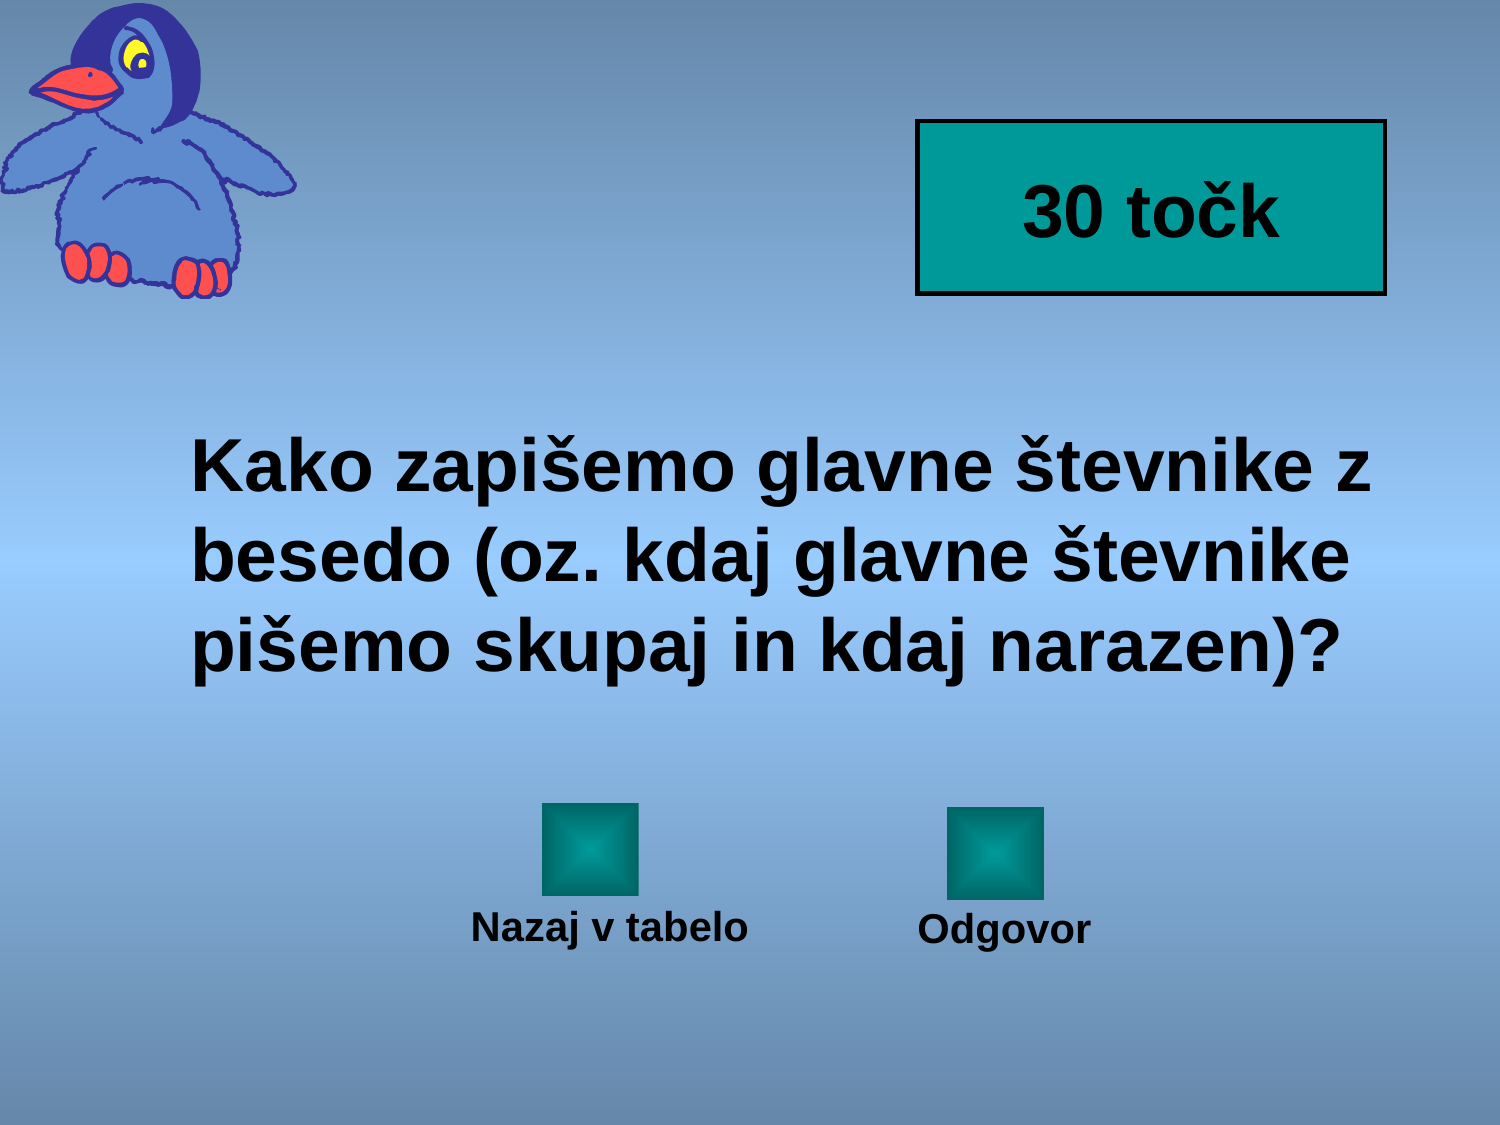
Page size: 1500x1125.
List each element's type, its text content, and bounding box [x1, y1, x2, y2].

title Kako zapišemo glavne števnike z besedo (oz. kdaj glavne števnike pišemo skupaj in kdaj narazen)? [175, 371, 1500, 731]
text_box 30 točk [917, 121, 1386, 294]
text_box [542, 803, 639, 896]
text_box Odgovor [859, 894, 1150, 959]
text_box [947, 807, 1044, 900]
text_box Nazaj v tabelo [435, 892, 784, 958]
